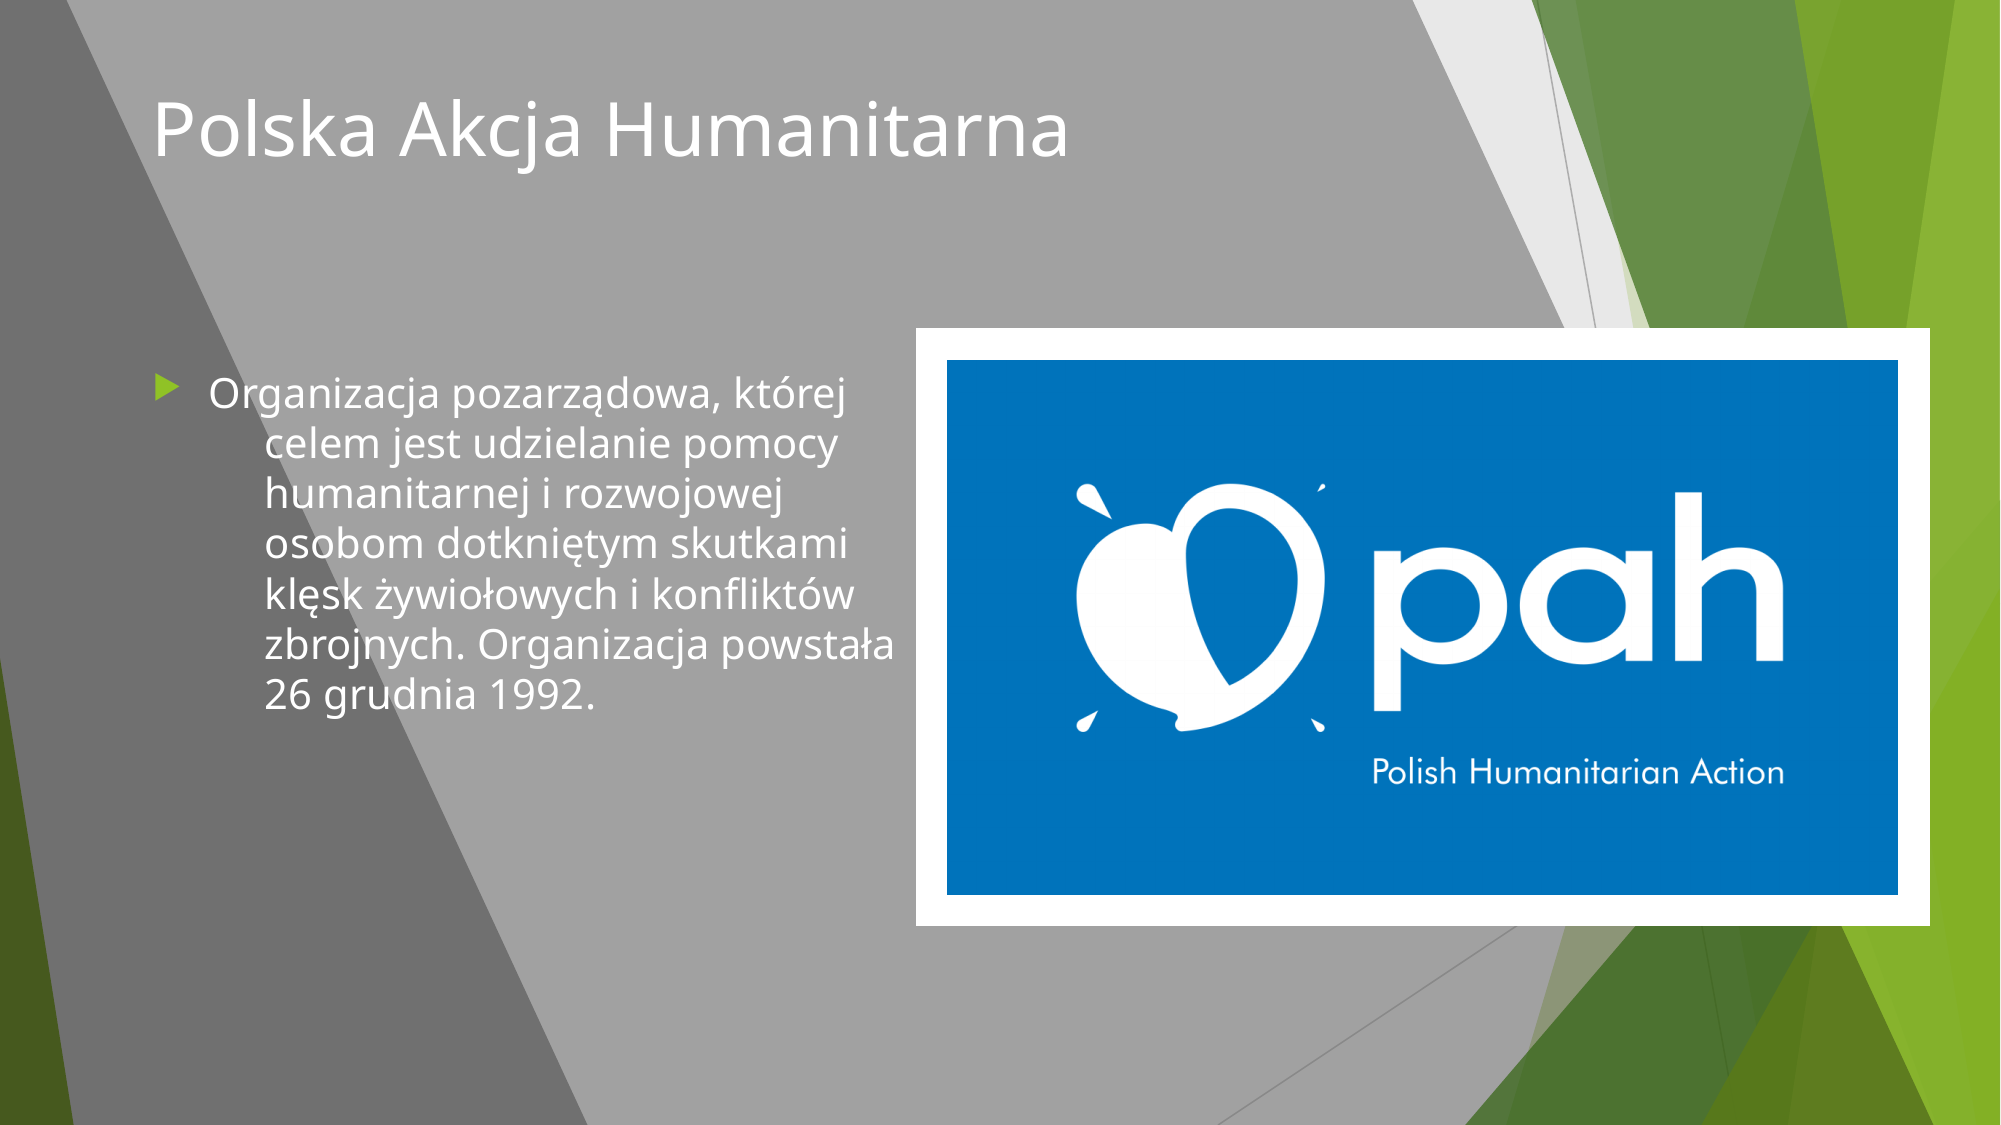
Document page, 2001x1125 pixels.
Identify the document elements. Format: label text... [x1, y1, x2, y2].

list Organizacja pozarządowa, której celem jest udzielanie pomocy humanitarnej i rozwojowej osobom dotkniętym skutkami klęsk żywiołowych i konfliktów zbrojnych. Organizacja powstała 26 grudnia 1992. [137, 359, 948, 1014]
picture [947, 359, 1899, 895]
title Polska Akcja Humanitarna [136, 73, 1863, 291]
text_box [0, 0, 2000, 1125]
